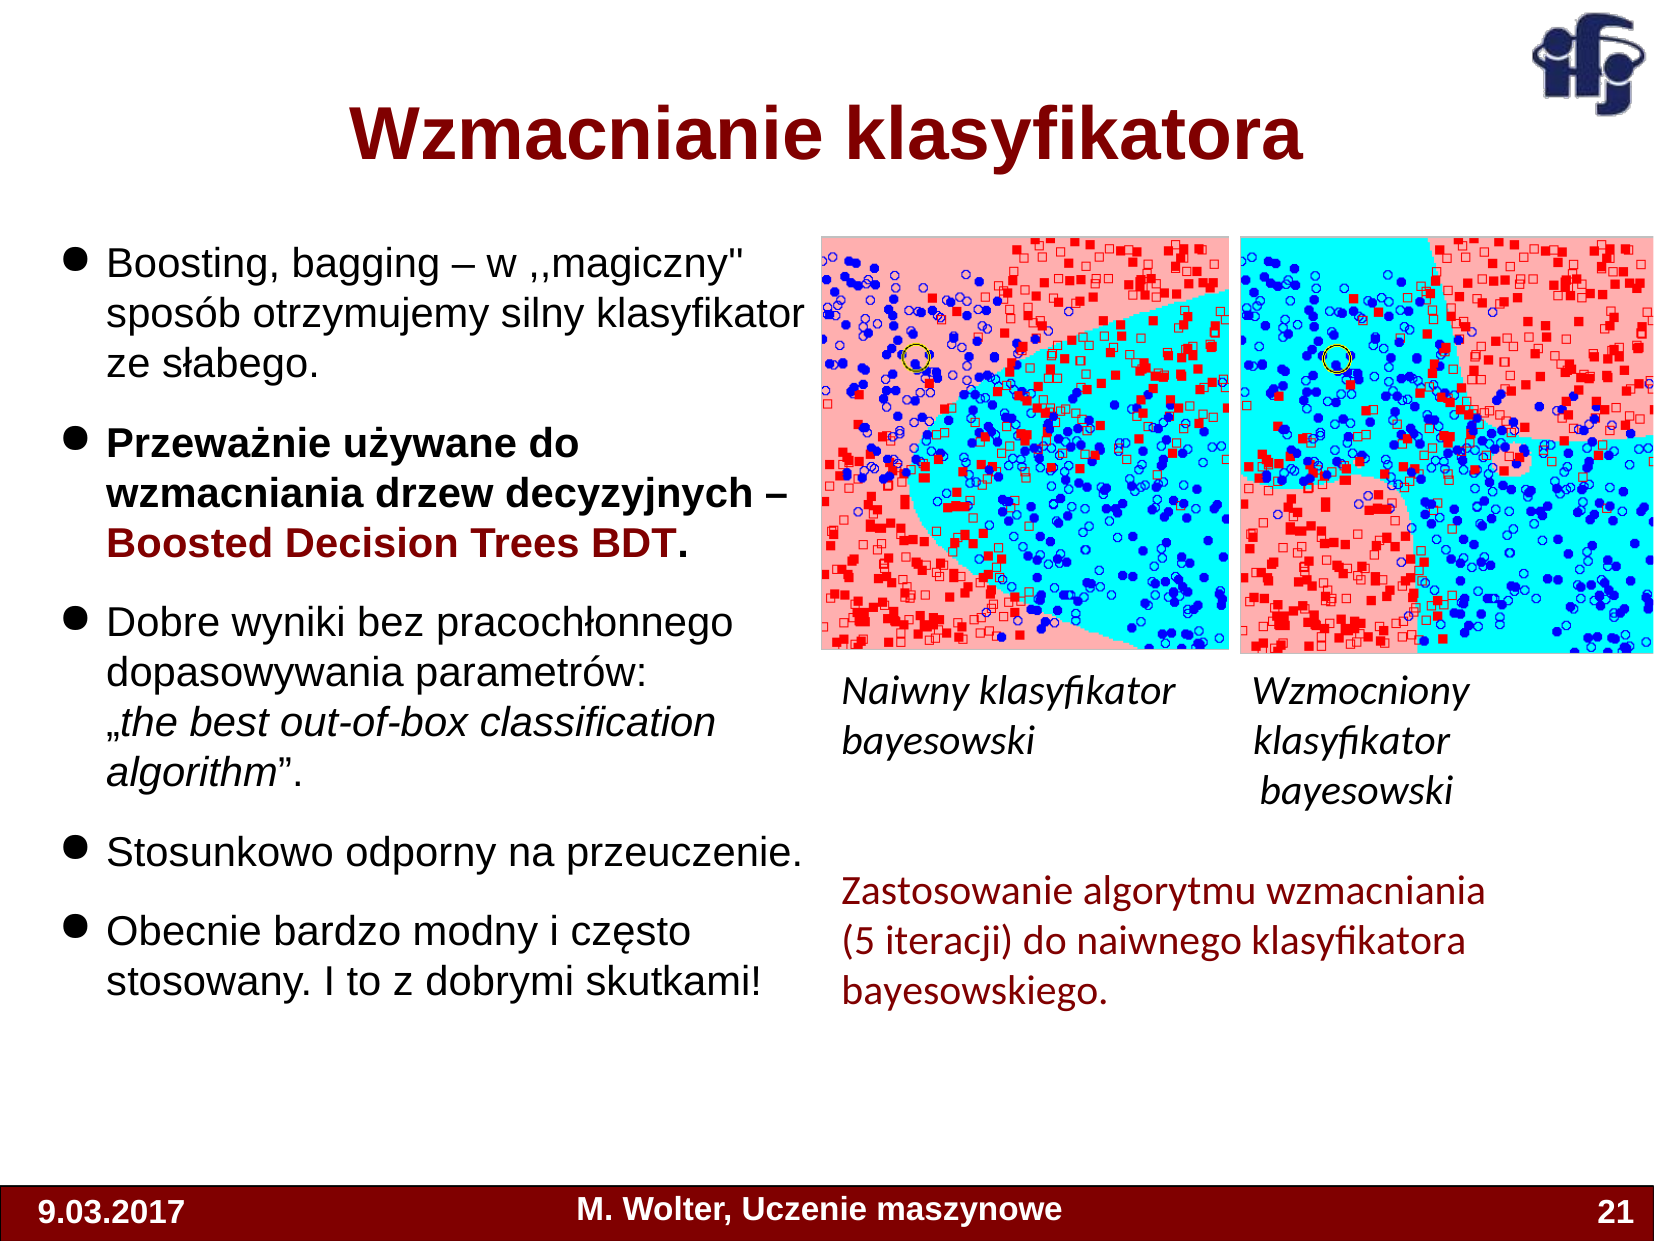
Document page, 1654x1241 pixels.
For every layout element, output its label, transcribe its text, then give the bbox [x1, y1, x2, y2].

text_box Naiwny klasyfikator Wzmocniony bayesowski klasyfikator bayesowski Zastosowanie algorytmu wzmacniania (5 iteracji) do naiwnego klasyfikatora bayesowskiego. [826, 655, 1654, 1021]
title Wzmacnianie klasyfikatora [82, 25, 1571, 233]
list Boosting, bagging – w ,,magiczny'' sposób otrzymujemy silny klasyfikator ze słabego. Przeważnie używane do wzmacniania drzew decyzyjnych – Boosted Decision Trees BDT. Dobre wyniki bez pracochłonnego dopasowywania parametrów: „the best out-of-box classification algorithm”. Stosunkowo odporny na przeuczenie. Obecnie bardzo modny i często stosowany. I to z dobrymi skutkami! [59, 236, 815, 1213]
picture [821, 236, 1229, 650]
picture [1240, 236, 1654, 654]
picture [1525, 0, 1654, 129]
